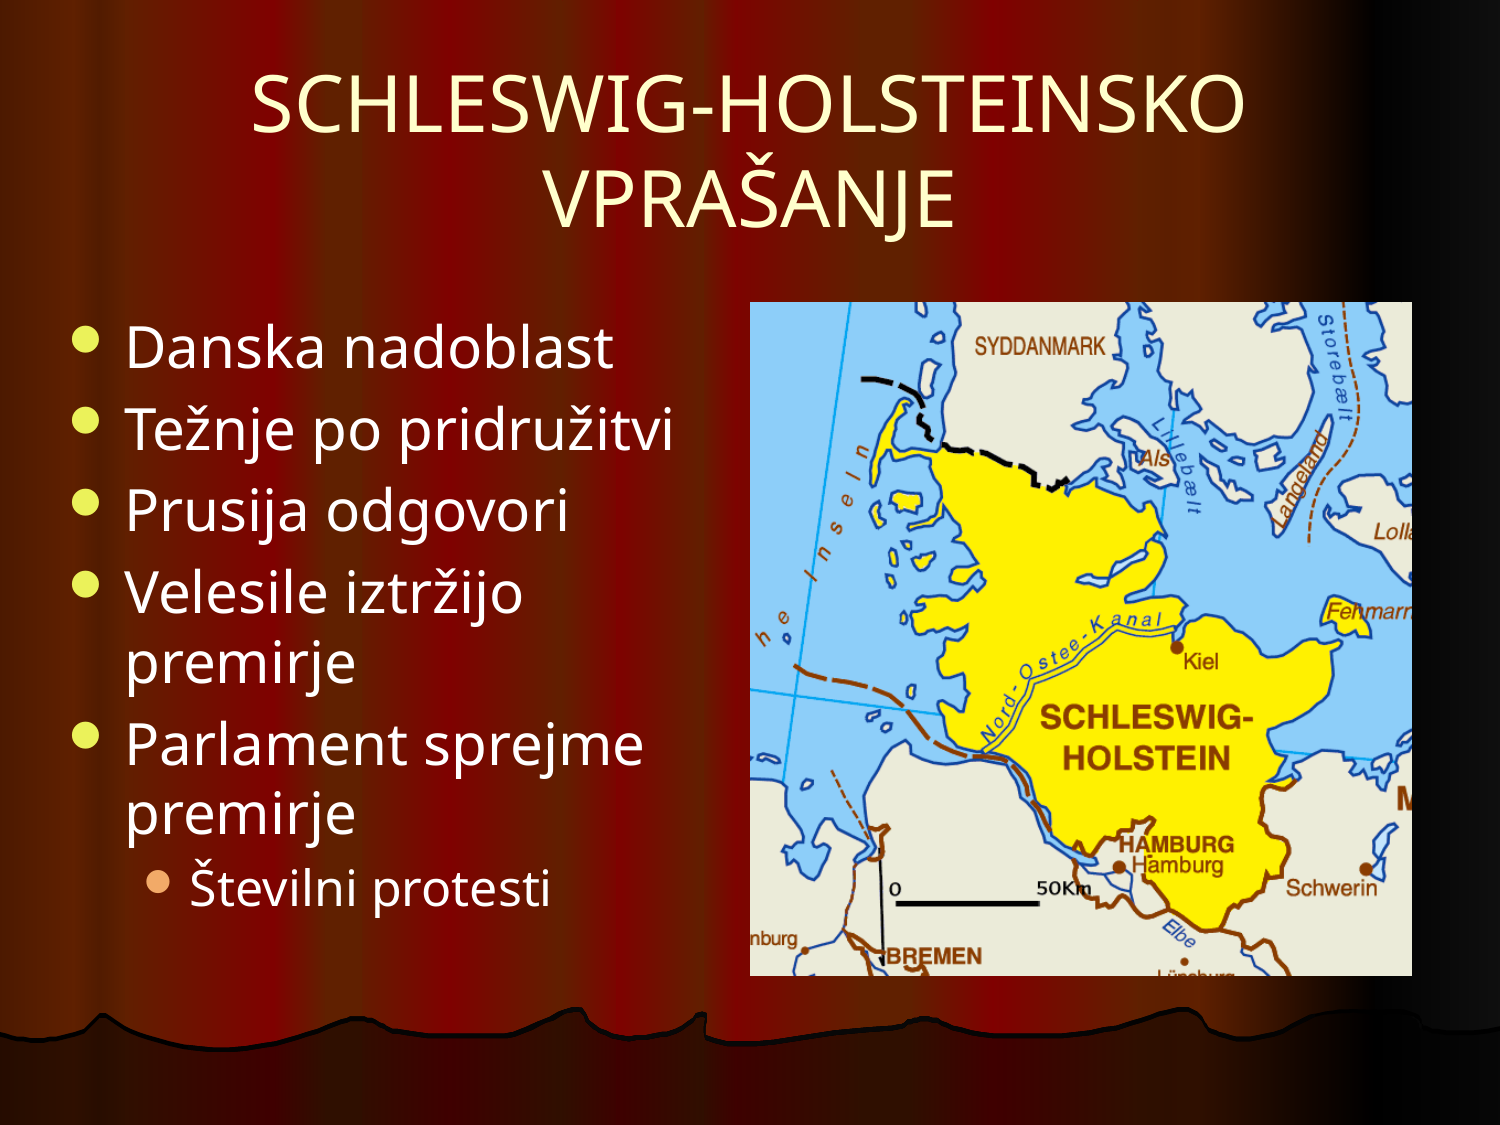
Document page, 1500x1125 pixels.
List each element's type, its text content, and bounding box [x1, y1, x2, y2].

picture [750, 302, 1412, 977]
title SCHLESWIG-HOLSTEINSKO VPRAŠANJE [75, 45, 1425, 233]
list Danska nadoblast Težnje po pridružitvi Prusija odgovori Velesile iztržijo premirje Parlament sprejme premirje Številni protesti [53, 302, 703, 976]
